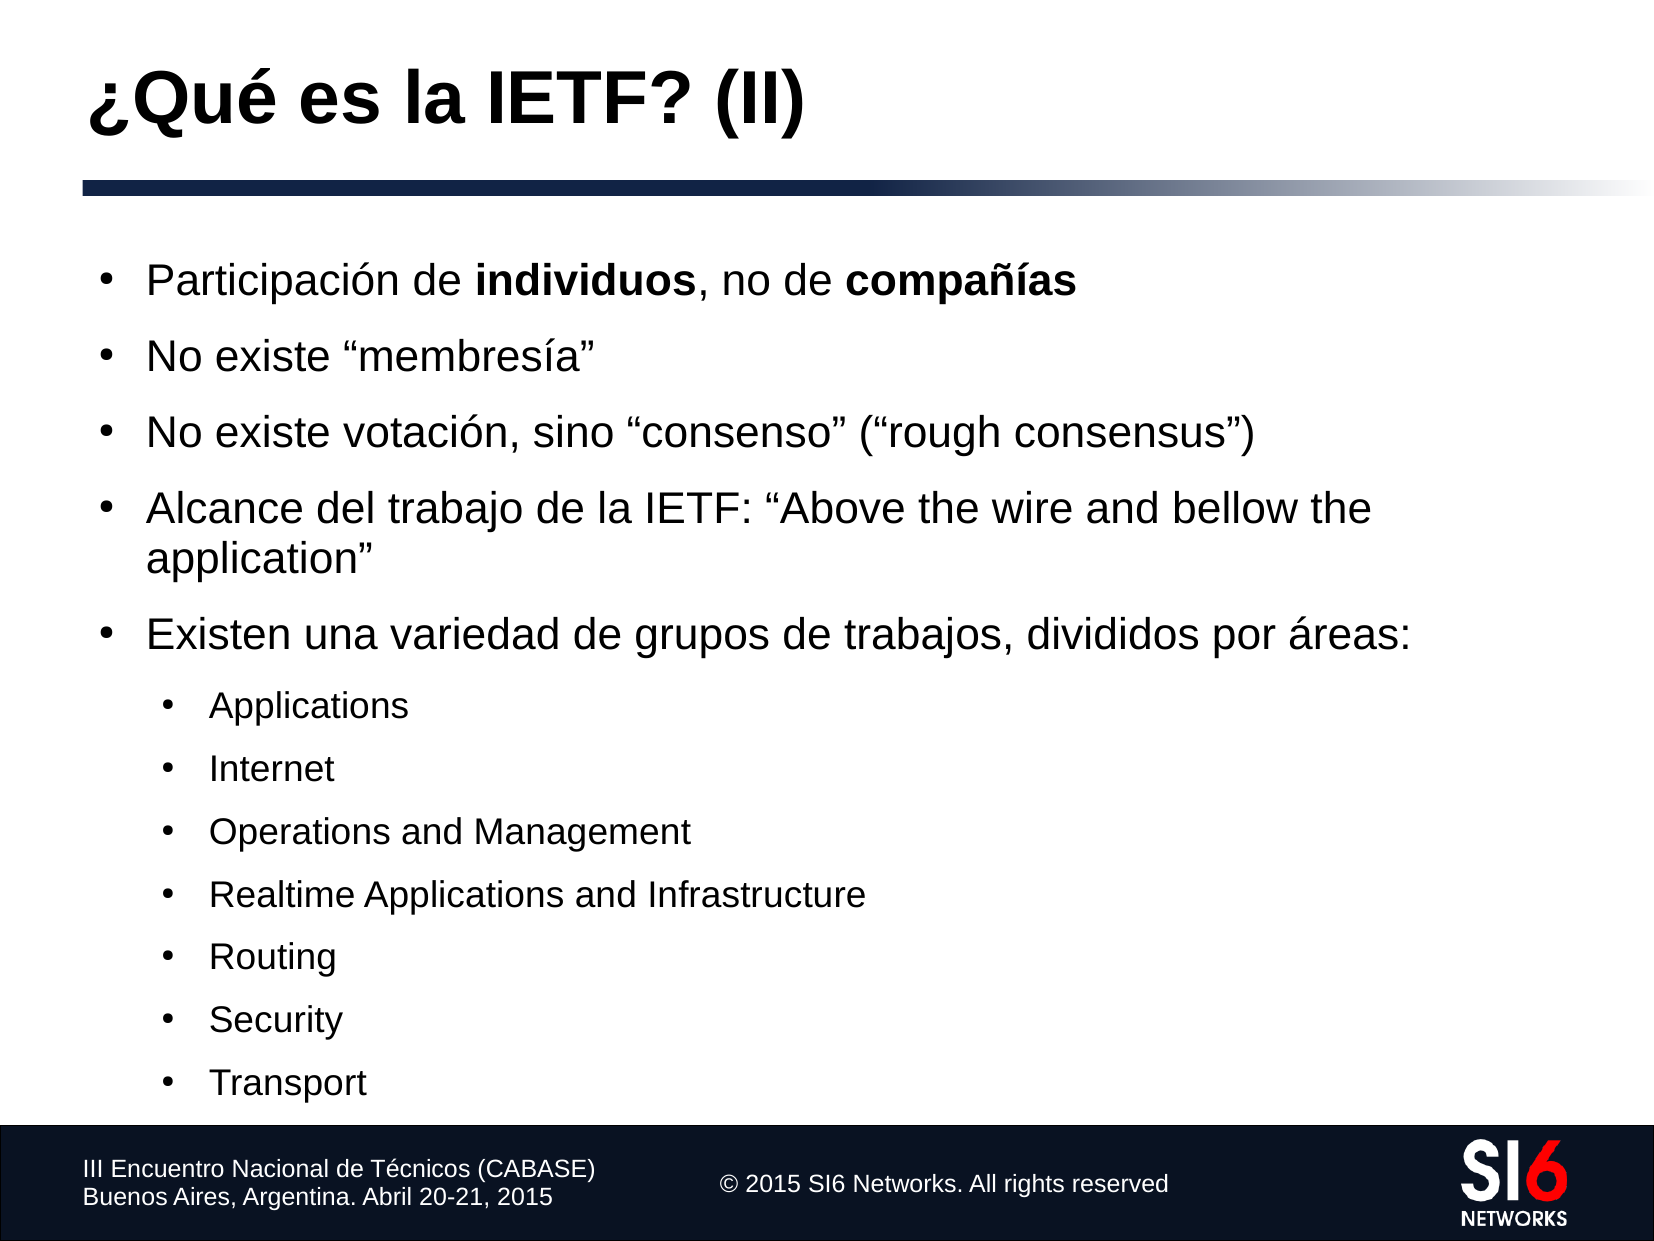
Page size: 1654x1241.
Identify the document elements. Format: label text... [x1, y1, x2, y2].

picture [1461, 1139, 1567, 1226]
list Participación de individuos, no de compañías No existe “membresía” No existe votación, sino “consenso” (“rough consensus”) Alcance del trabajo de la IETF: “Above the wire and bellow the application” Existen una variedad de grupos de trabajos, divididos por áreas: Applications Internet Operations and Management Realtime Applications and Infrastructure Routing Security Transport [82, 255, 1571, 1109]
title ¿Qué es la IETF? (II) [86, 30, 1576, 166]
